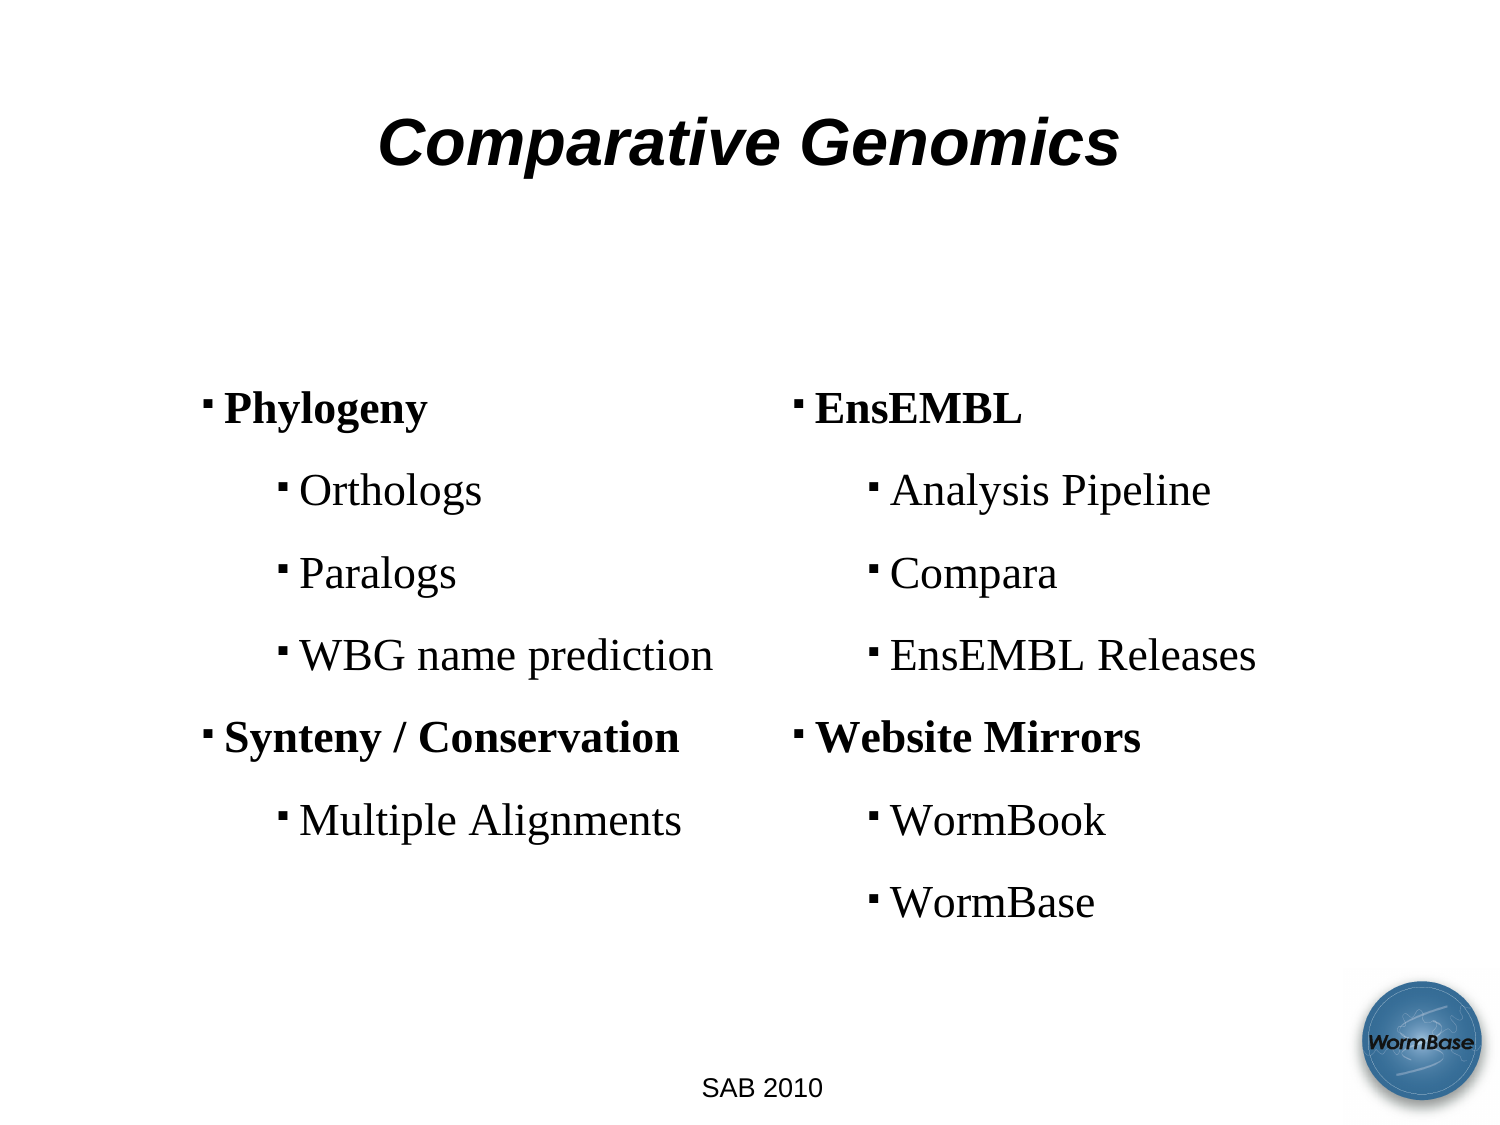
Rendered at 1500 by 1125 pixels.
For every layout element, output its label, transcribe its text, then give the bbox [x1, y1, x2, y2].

title Comparative Genomics [75, 44, 1425, 233]
text_box Phylogeny Orthologs Paralogs WBG name prediction Synteny / Conservation Multiple Alignments [188, 342, 779, 852]
text_box EnsEMBL Analysis Pipeline Compara EnsEMBL Releases Website Mirrors WormBook WormBase [779, 342, 1424, 935]
picture [1343, 968, 1500, 1125]
